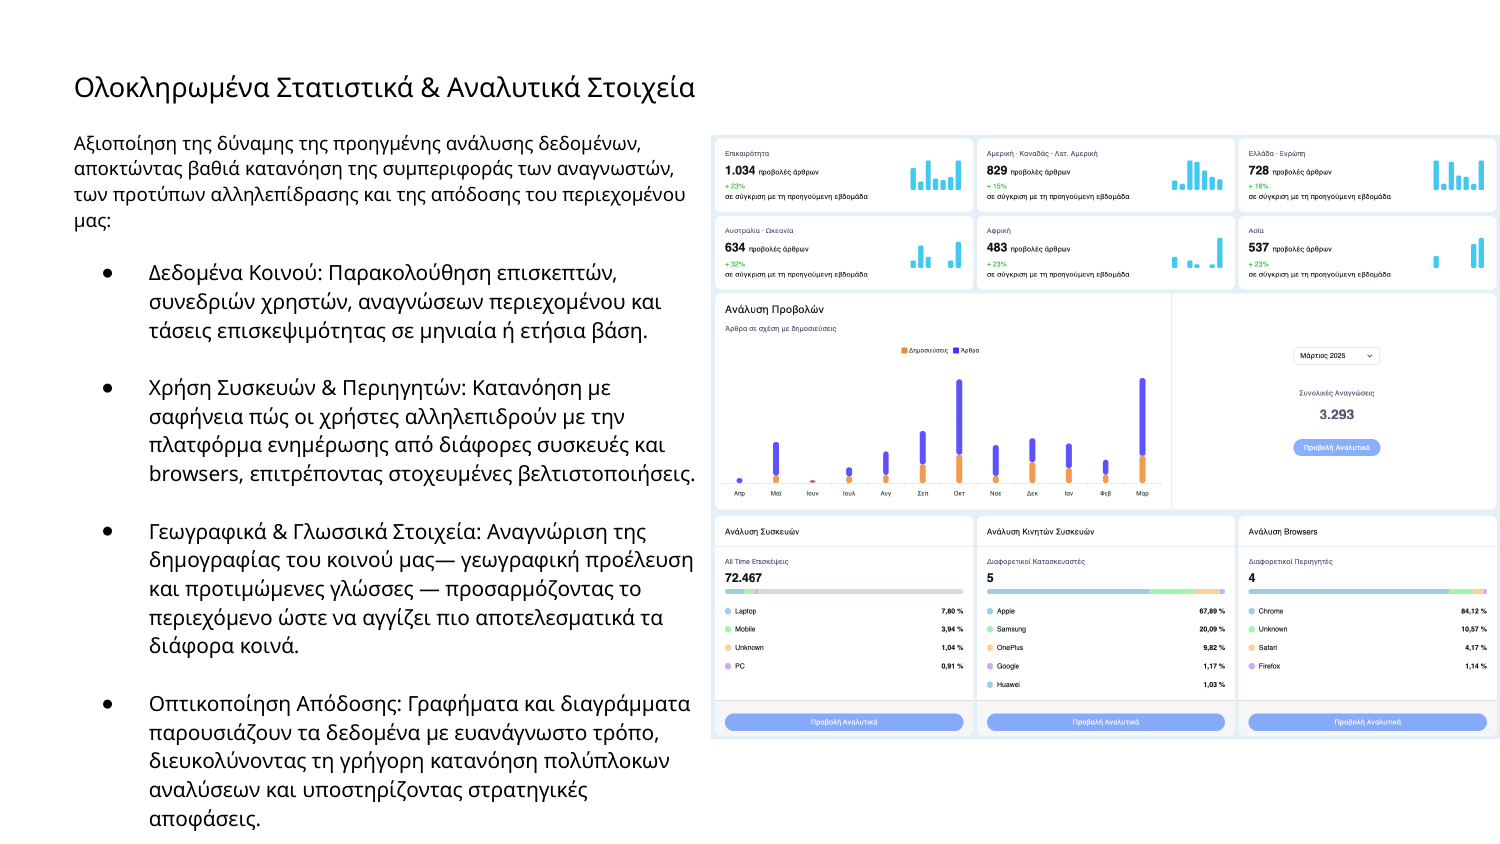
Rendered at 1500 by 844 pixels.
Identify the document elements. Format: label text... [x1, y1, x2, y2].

text_box Ολοκληρωμένα Στατιστικά & Αναλυτικά Στοιχεία Αξιοποίηση της δύναμης της προηγμένης ανάλυσης δεδομένων, αποκτώντας βαθιά κατανόηση της συμπεριφοράς των αναγνωστών, των προτύπων αλληλεπίδρασης και της απόδοσης του περιεχομένου μας: Δεδομένα Κοινού: Παρακολούθηση επισκεπτών, συνεδριών χρηστών, αναγνώσεων περιεχομένου και τάσεις επισκεψιμότητας σε μηνιαία ή ετήσια βάση. Χρήση Συσκευών & Περιηγητών: Κατανόηση με σαφήνεια πώς οι χρήστες αλληλεπιδρούν με την πλατφόρμα ενημέρωσης από διάφορες συσκευές και browsers, επιτρέποντας στοχευμένες βελτιστοποιήσεις. Γεωγραφικά & Γλωσσικά Στοιχεία: Αναγνώριση της δημογραφίας του κοινού μας— γεωγραφική προέλευση και προτιμώμενες γλώσσες — προσαρμόζοντας το περιεχόμενο ώστε να αγγίζει πιο αποτελεσματικά τα διάφορα κοινά. Οπτικοποίηση Απόδοσης: Γραφήματα και διαγράμματα παρουσιάζουν τα δεδομένα με ευανάγνωστο τρόπο, διευκολύνοντας τη γρήγορη κατανόηση πολύπλοκων αναλύσεων και υποστηρίζοντας στρατηγικές αποφάσεις. [58, 50, 712, 844]
picture [711, 135, 1500, 739]
